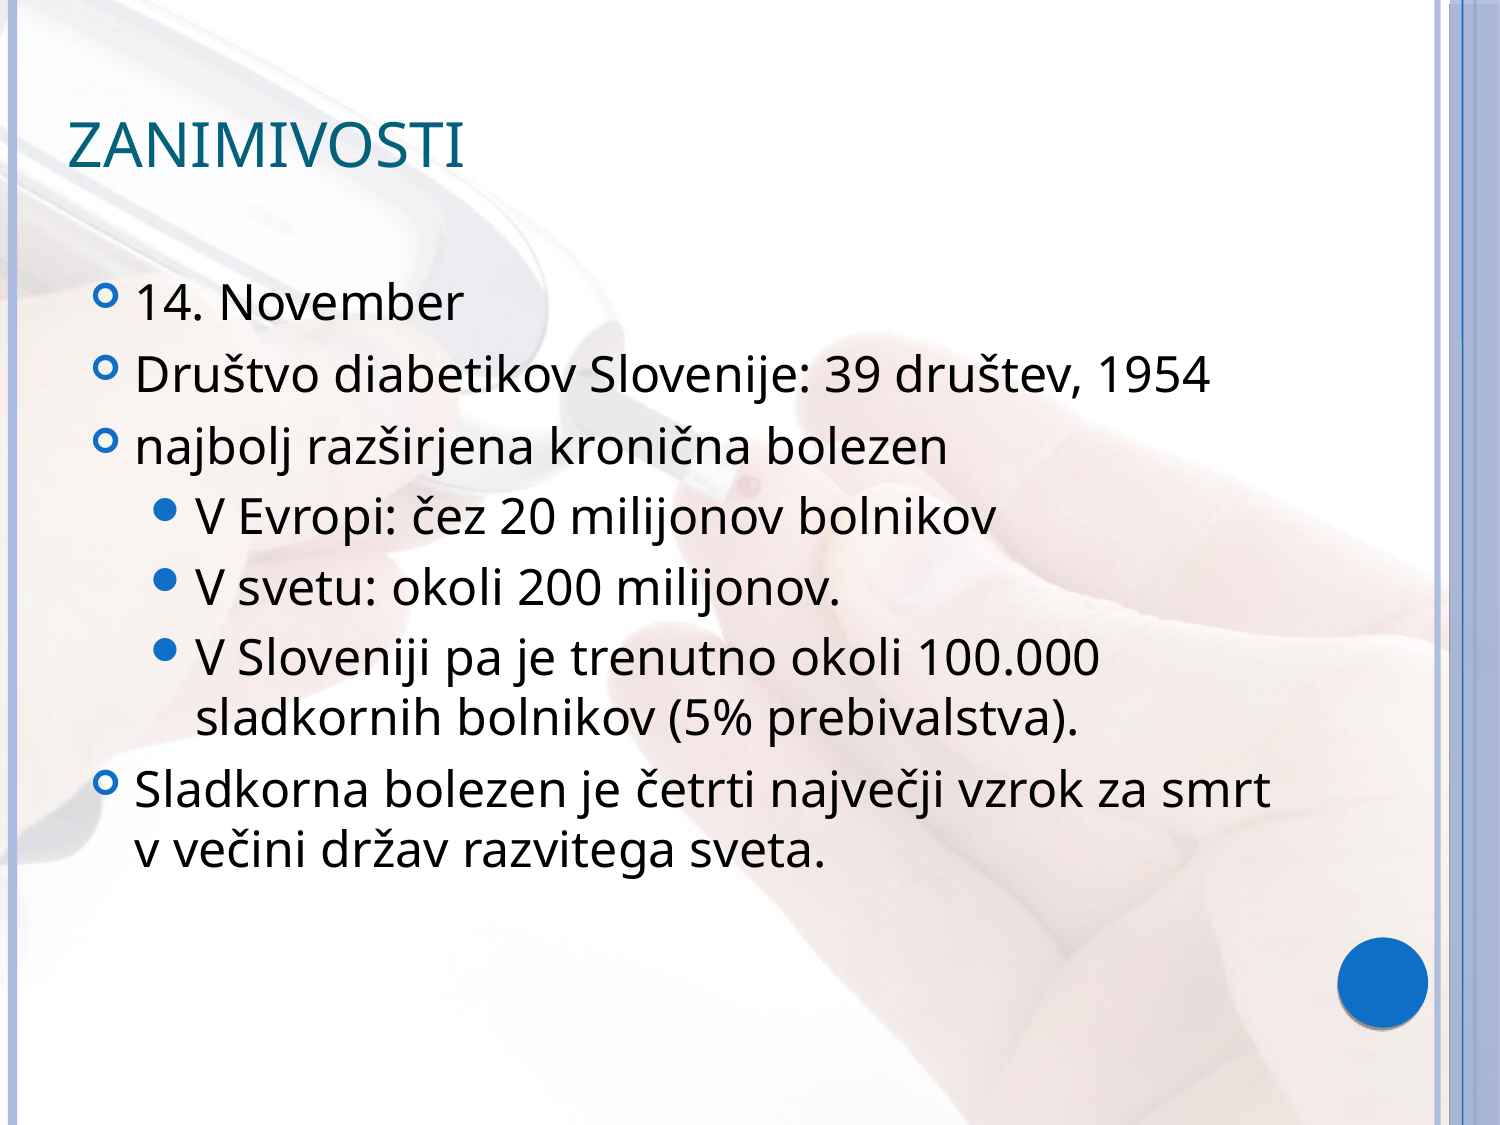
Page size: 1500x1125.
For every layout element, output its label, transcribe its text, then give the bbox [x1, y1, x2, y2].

title zanimivosti [53, 0, 1279, 188]
list 14. November Društvo diabetikov Slovenije: 39 društev, 1954 najbolj razširjena kronična bolezen V Evropi: čez 20 milijonov bolnikov V svetu: okoli 200 milijonov. V Sloveniji pa je trenutno okoli 100.000 sladkornih bolnikov (5% prebivalstva). Sladkorna bolezen je četrti največji vzrok za smrt v večini držav razvitega sveta. [75, 262, 1300, 1062]
picture [0, 0, 7, 1125]
picture [1441, 0, 1449, 1125]
picture [18, 0, 1434, 1125]
